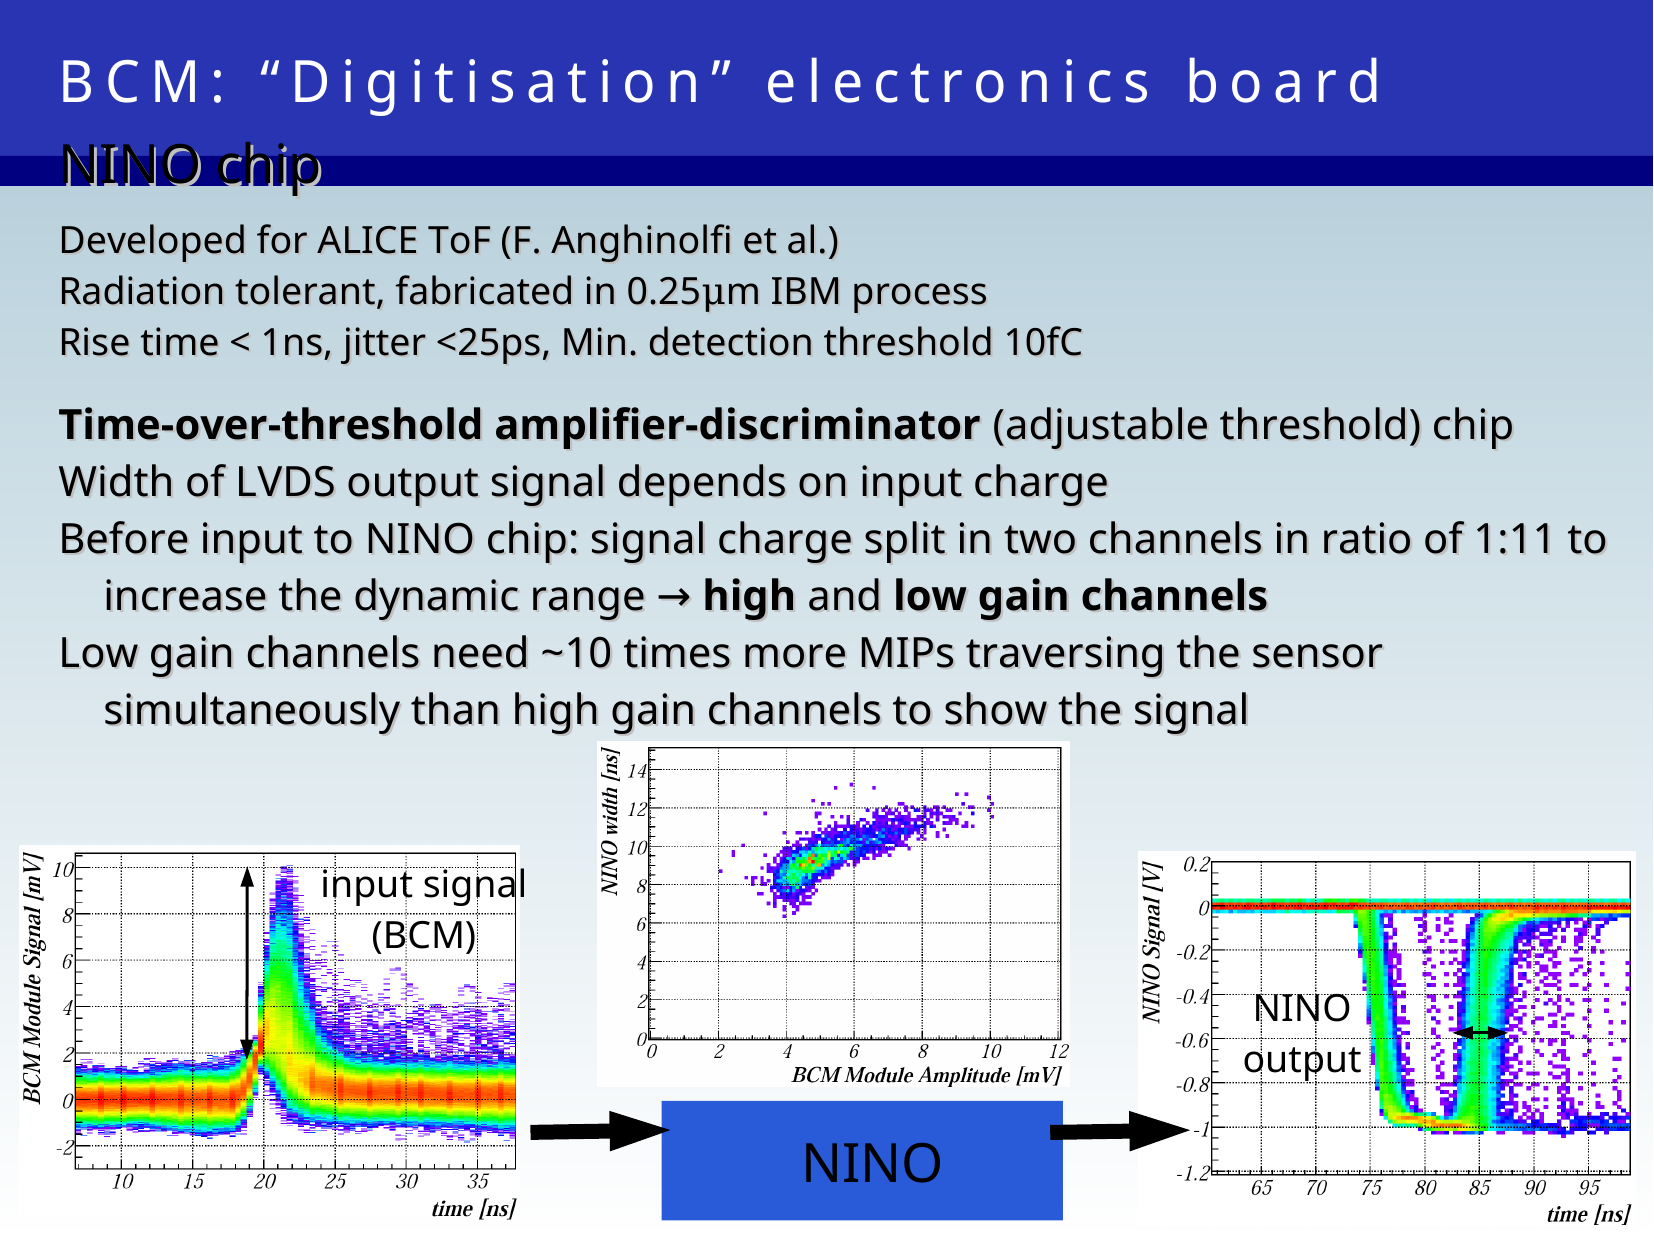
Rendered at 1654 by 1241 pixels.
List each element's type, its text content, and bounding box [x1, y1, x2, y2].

text_box NINO [786, 1117, 951, 1198]
picture [19, 845, 520, 1221]
text_box [661, 1100, 1063, 1221]
title BCM: “Digitisation” electronics board [58, 5, 1613, 155]
text_box input signal (BCM) [305, 850, 528, 956]
picture [1138, 851, 1636, 1227]
subtitle NINO chip Developed for ALICE ToF (F. Anghinolfi et al.) Radiation tolerant, fabricated in 0.25μm IBM process Rise time < 1ns, jitter <25ps, Min. detection threshold 10fC Time-over-threshold amplifier-discriminator (adjustable threshold) chip Width of LVDS output signal depends on input charge Before input to NINO chip: signal charge split in two channels in ratio of 1:11 to increase the dynamic range → high and low gain channels Low gain channels need ~10 times more MIPs traversing the sensor simultaneously than high gain channels to show the signal [20, 194, 1634, 787]
text_box NINO output [1227, 973, 1366, 1080]
picture [597, 741, 1070, 1087]
